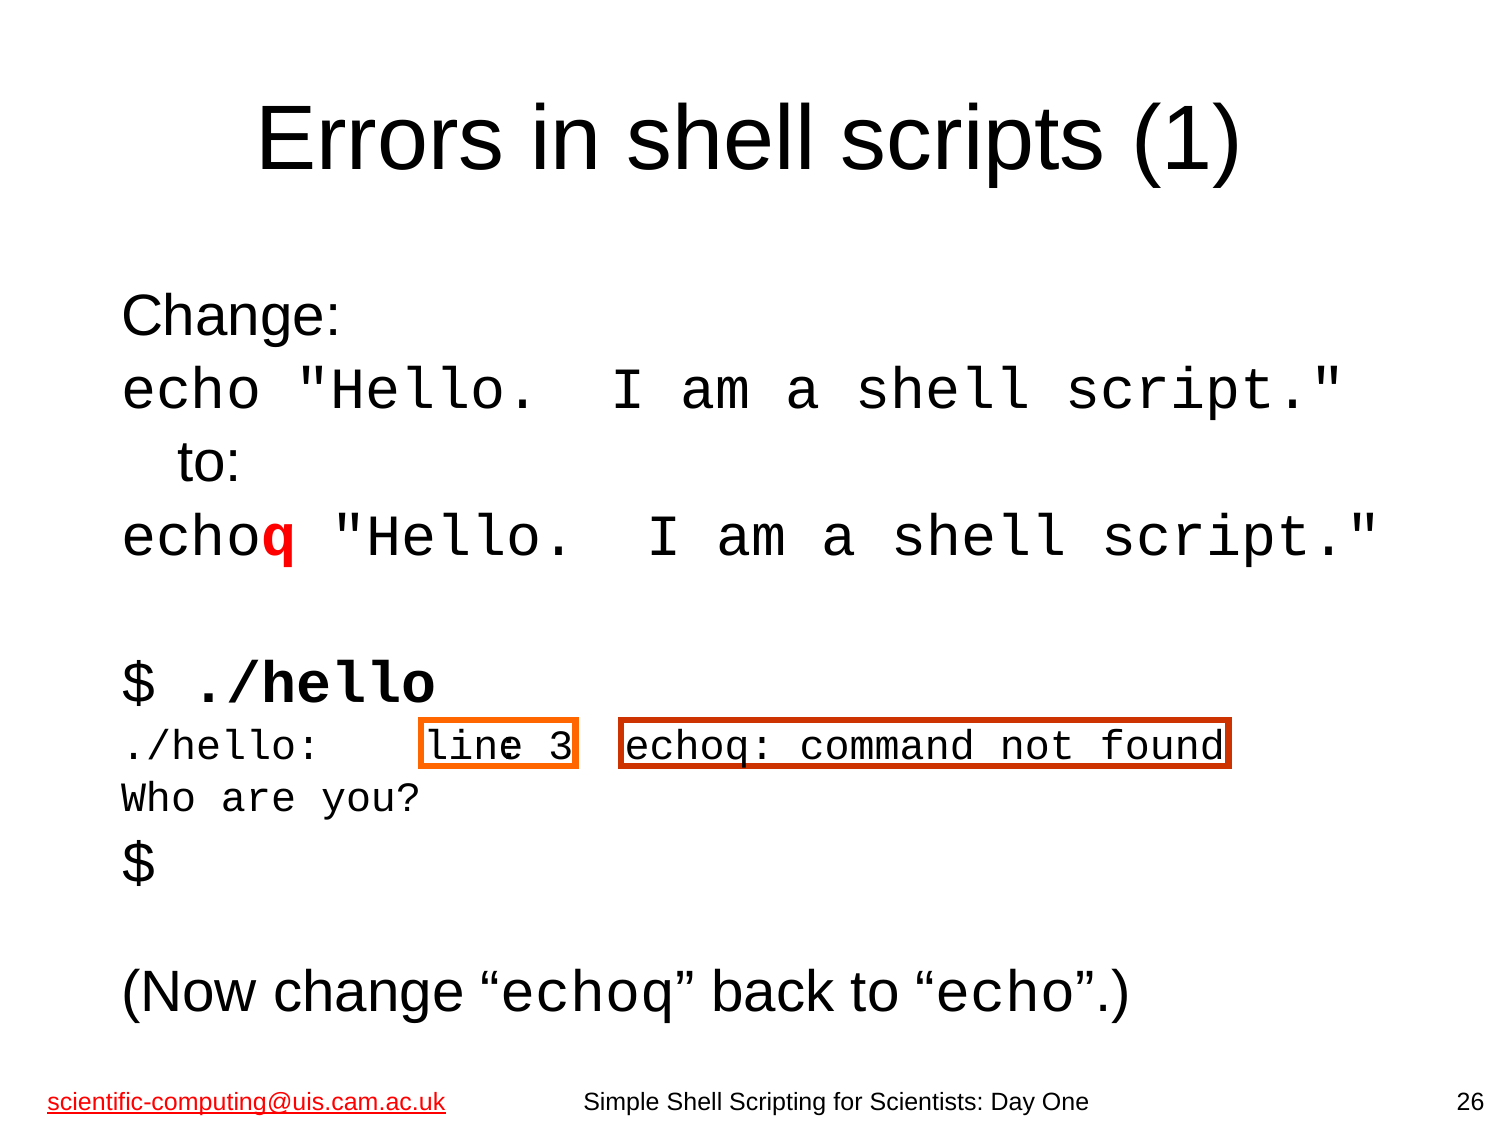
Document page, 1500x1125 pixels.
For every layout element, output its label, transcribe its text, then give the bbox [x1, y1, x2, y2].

text_box line 3 [421, 724, 576, 771]
title Errors in shell scripts (1) [50, 74, 1450, 201]
list Change: echo "Hello. I am a shell script." to: echoq "Hello. I am a shell script." $ ./hello Who are you? $ (Now change “echoq” back to “echo”.) [106, 262, 1430, 1051]
text_box echoq: command not found [621, 724, 1229, 771]
text_box ./hello: : [106, 717, 613, 778]
